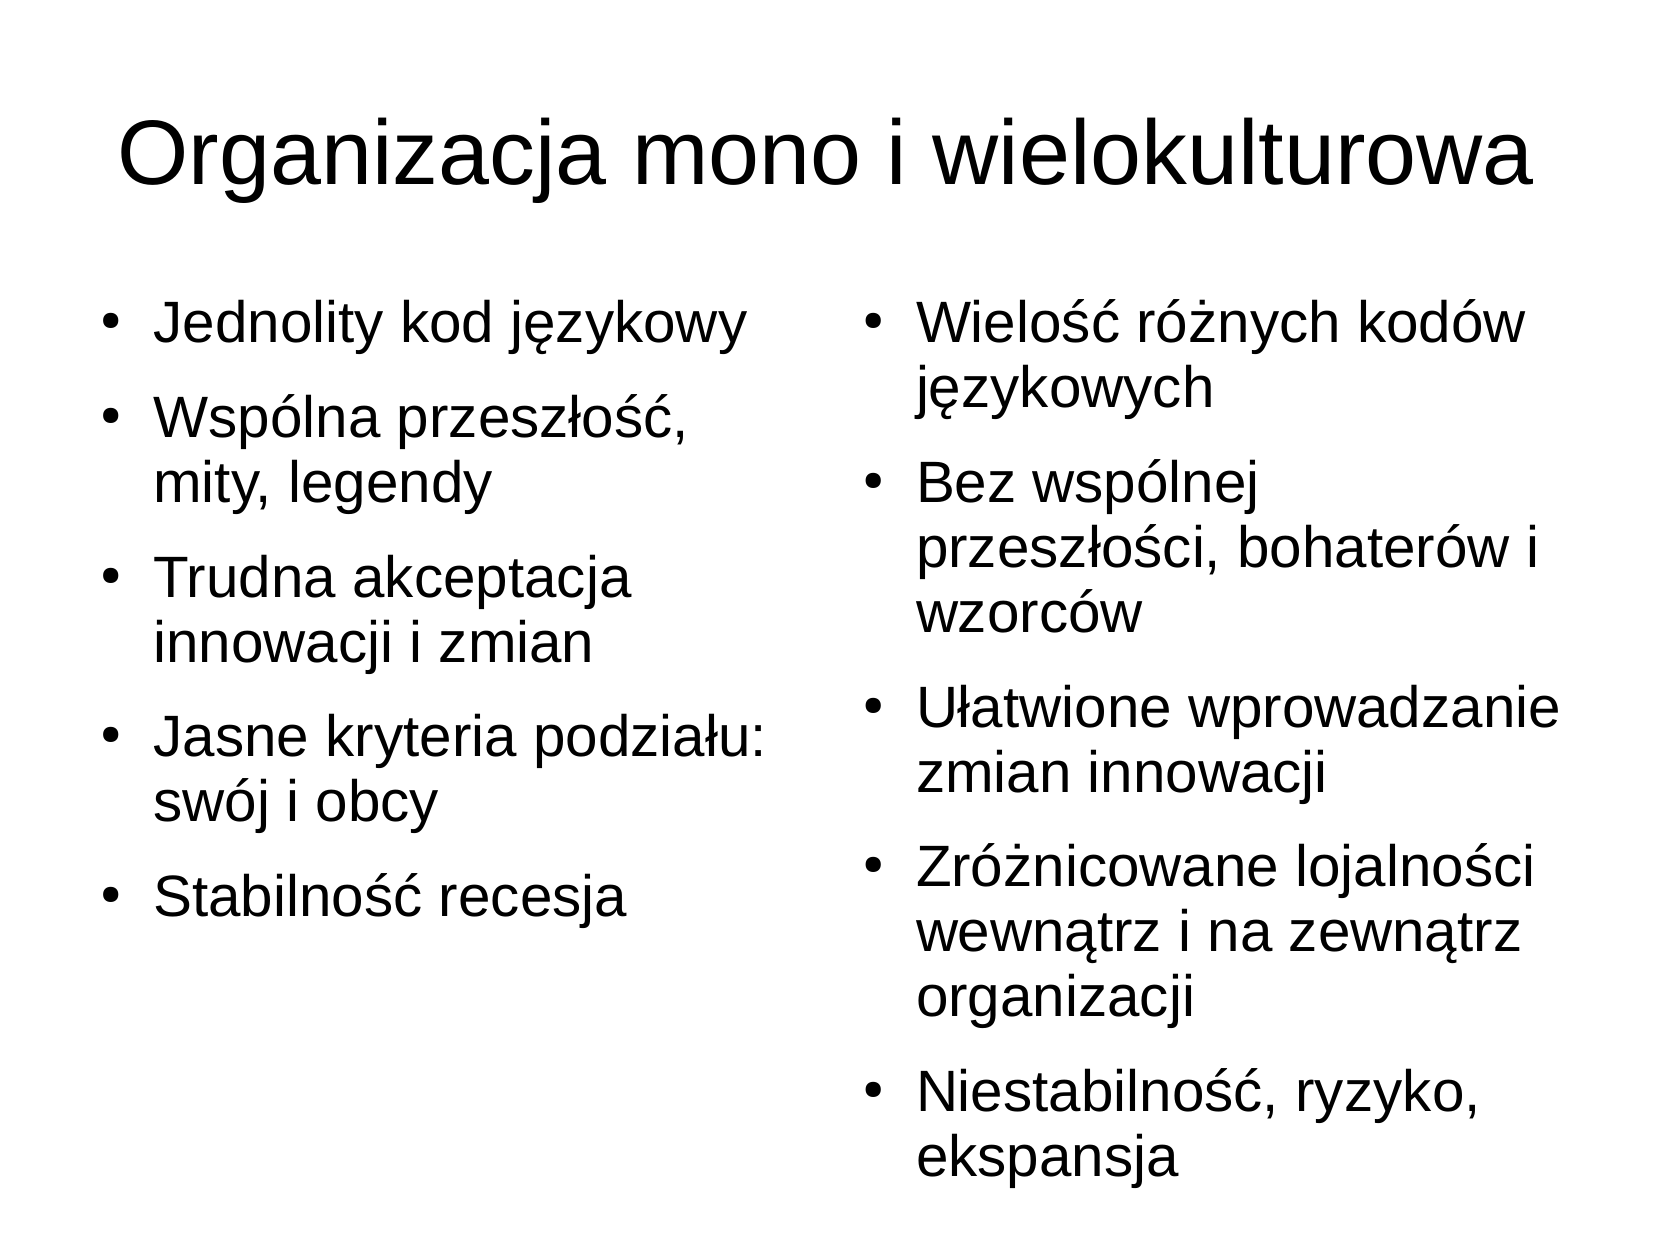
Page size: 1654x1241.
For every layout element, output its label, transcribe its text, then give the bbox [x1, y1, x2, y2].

list Jednolity kod językowy Wspólna przeszłość, mity, legendy Trudna akceptacja innowacji i zmian Jasne kryteria podziału: swój i obcy Stabilność recesja [82, 290, 809, 1109]
list Wielość różnych kodów językowych Bez wspólnej przeszłości, bohaterów i wzorców Ułatwione wprowadzanie zmian innowacji Zróżnicowane lojalności wewnątrz i na zewnątrz organizacji Niestabilność, ryzyko, ekspansja [845, 290, 1572, 1186]
title Organizacja mono i wielokulturowa [82, 49, 1571, 257]
